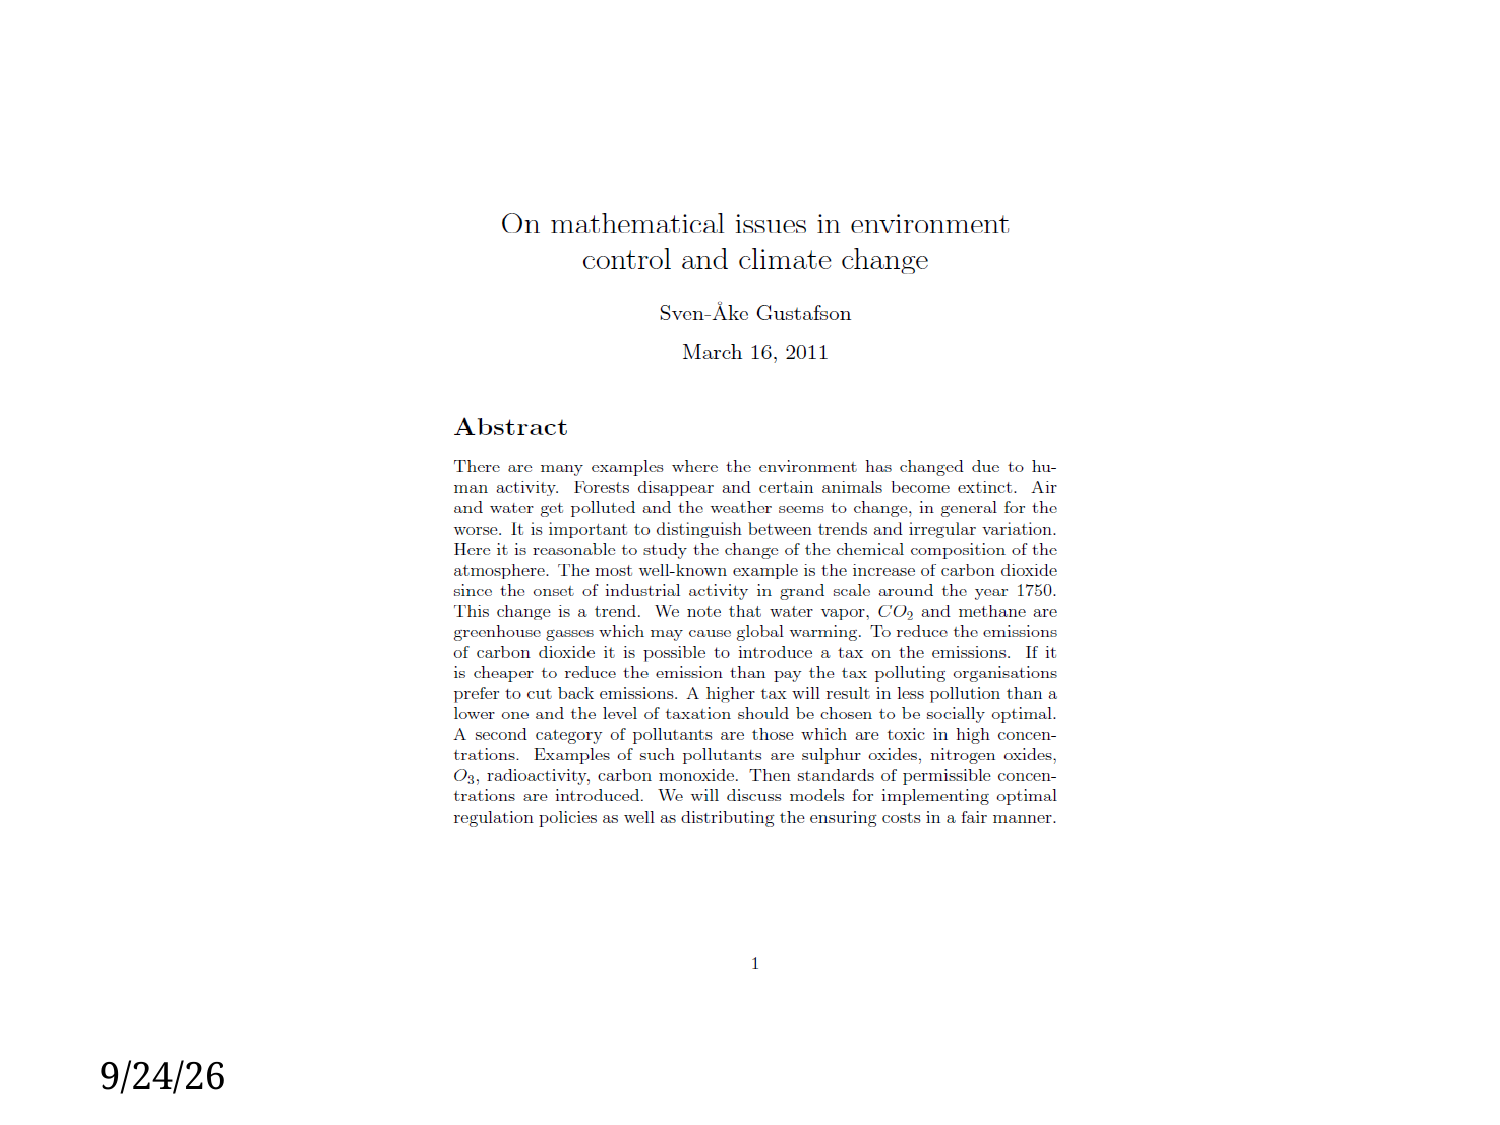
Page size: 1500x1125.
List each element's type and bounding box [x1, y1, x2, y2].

picture [350, 149, 1125, 1063]
